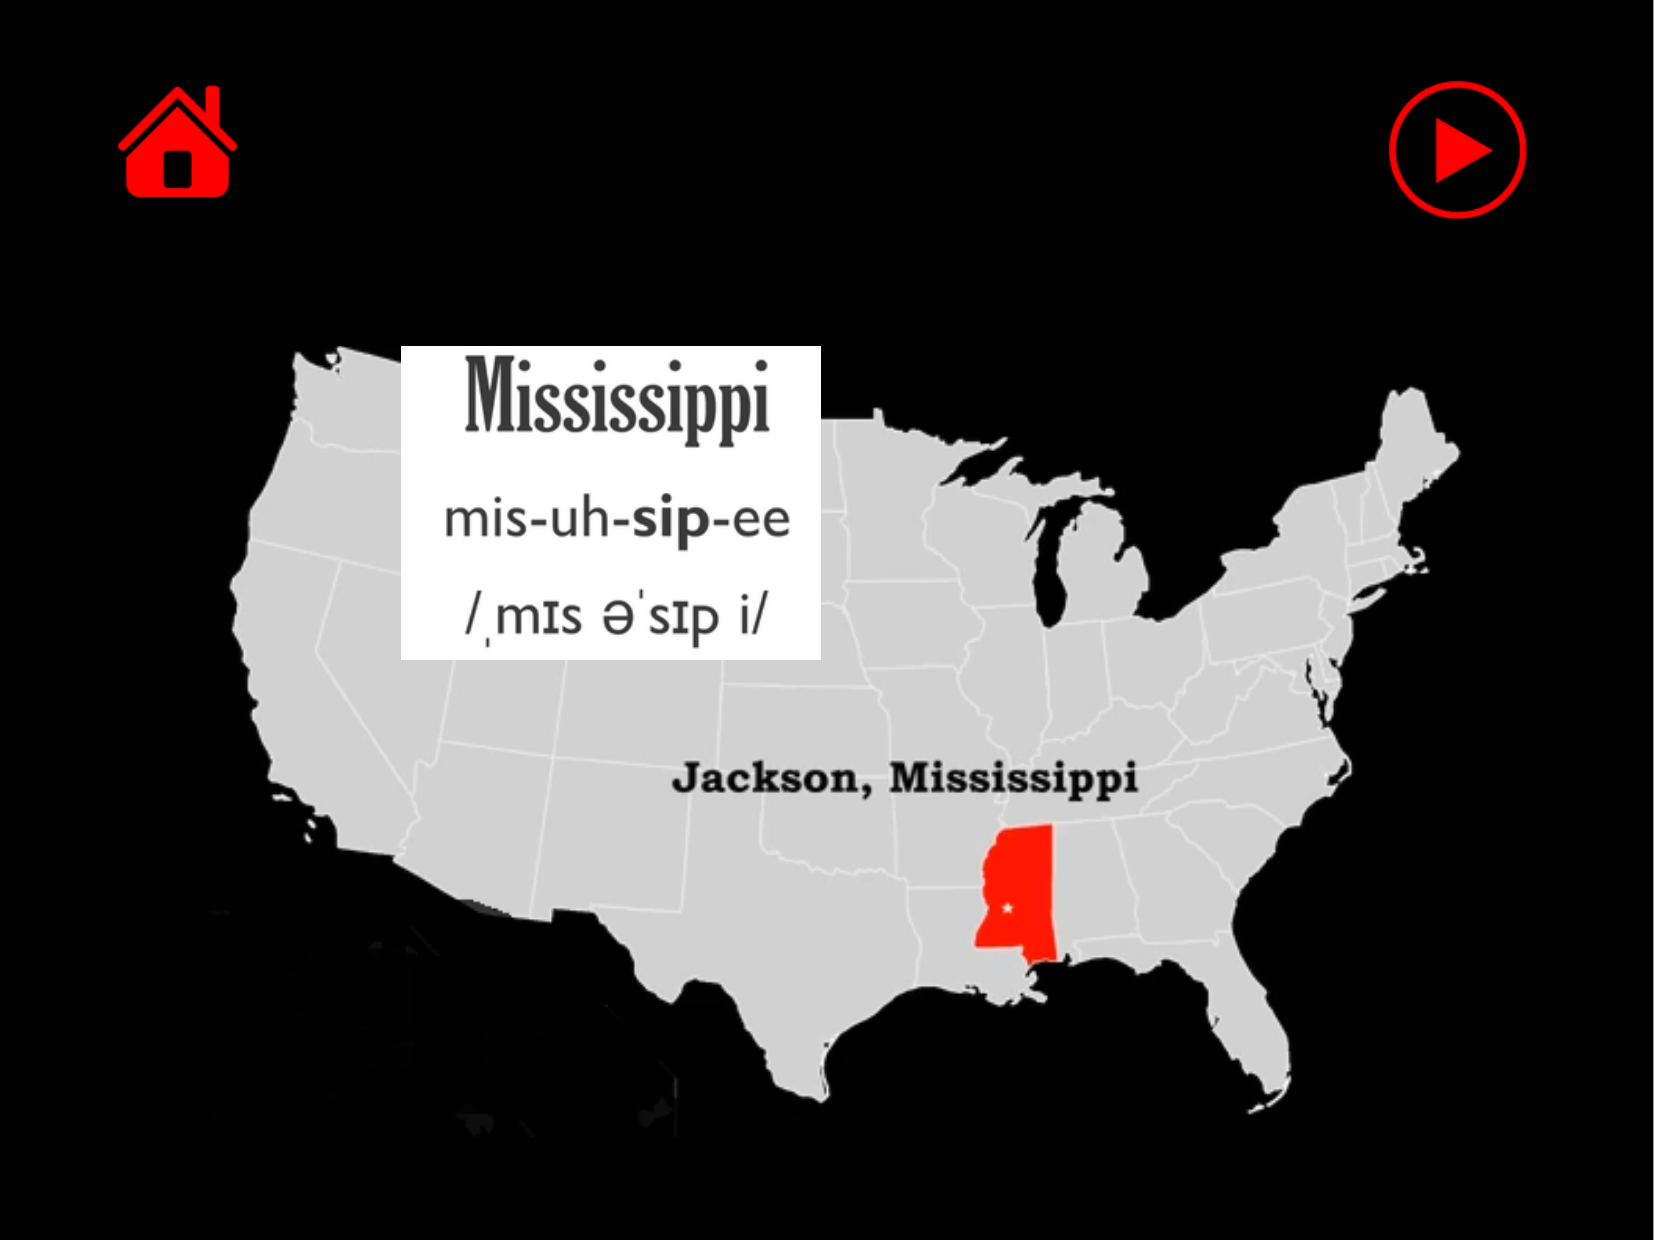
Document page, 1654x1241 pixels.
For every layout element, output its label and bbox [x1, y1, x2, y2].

picture [177, 346, 1477, 1137]
picture [1381, 70, 1539, 228]
picture [118, 82, 237, 201]
